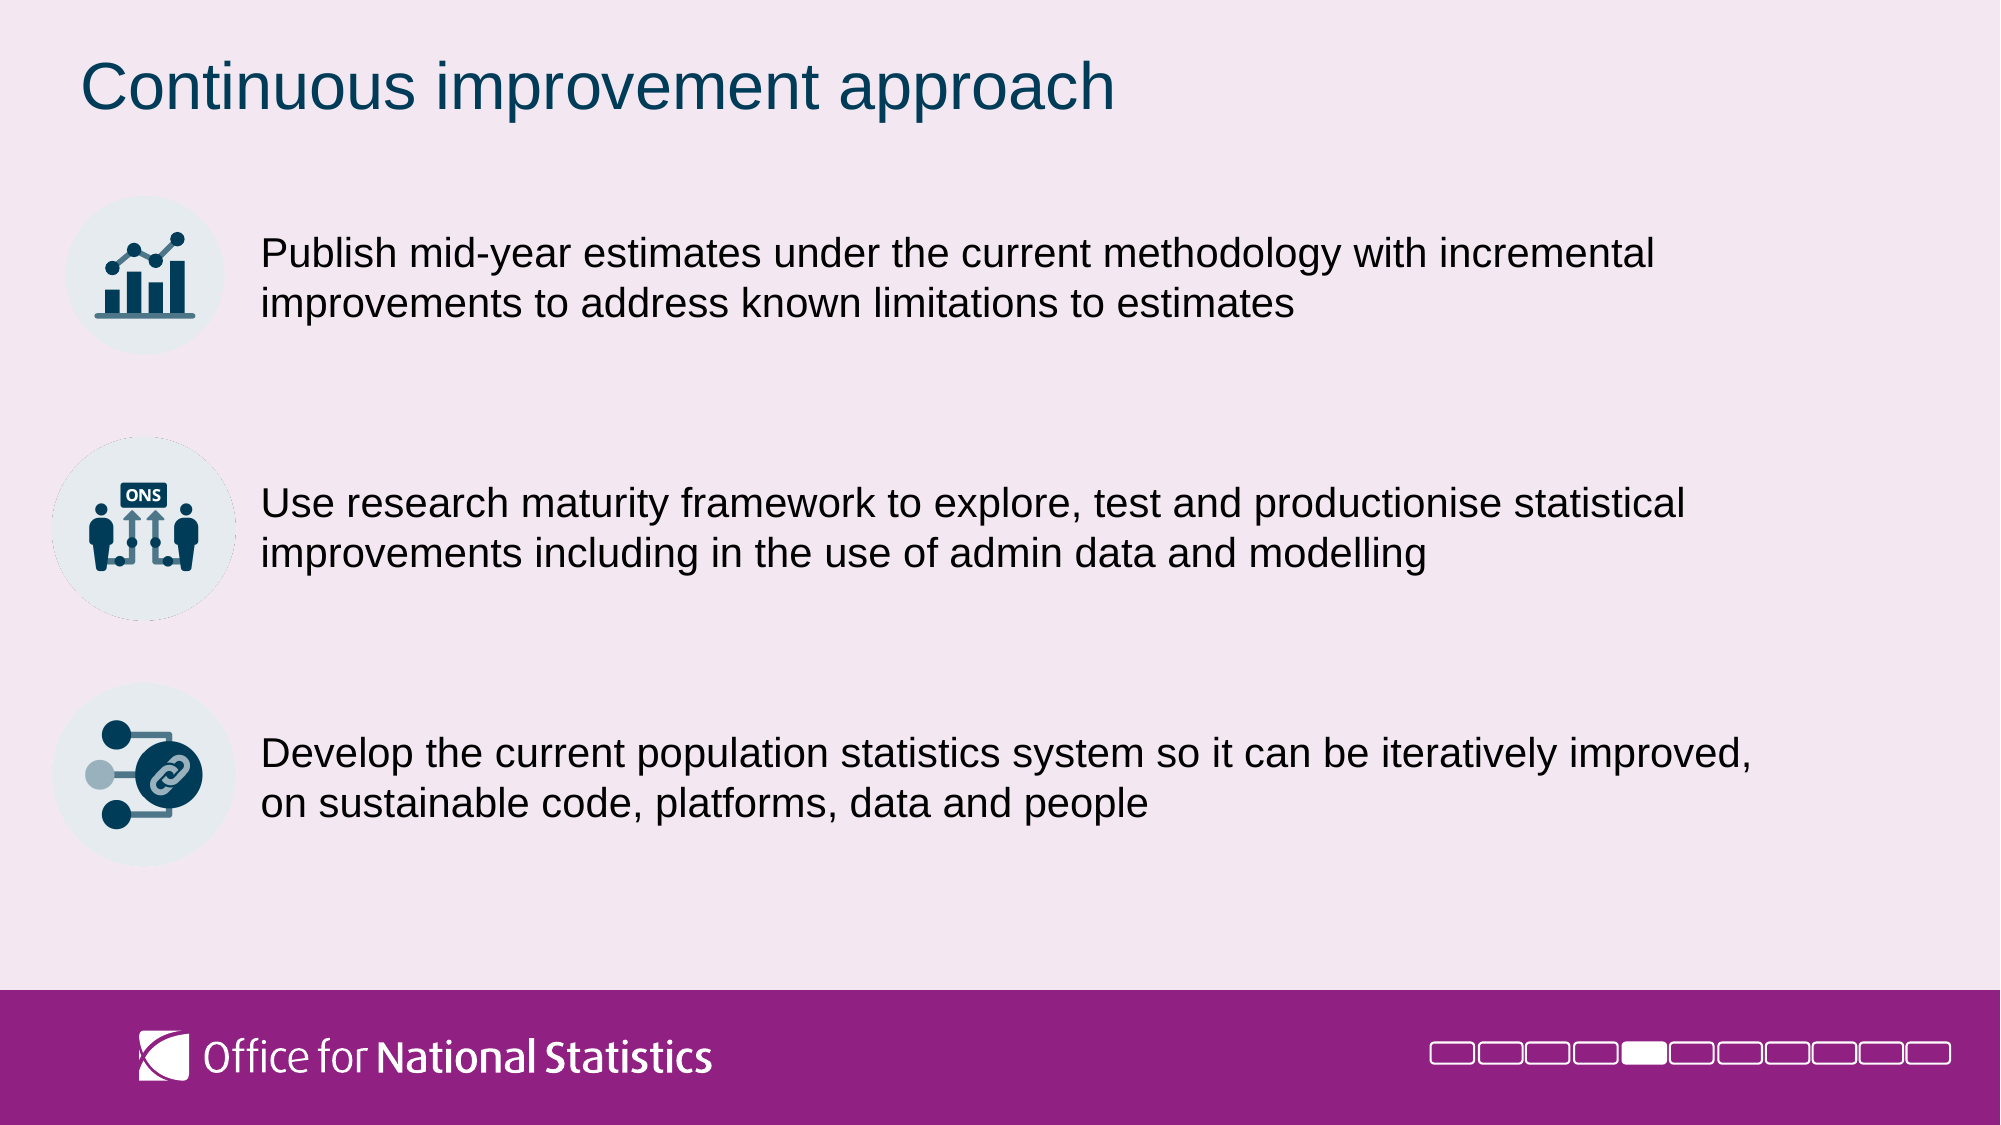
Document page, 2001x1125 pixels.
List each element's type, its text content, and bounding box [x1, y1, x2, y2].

picture [51, 436, 236, 621]
picture [64, 194, 226, 356]
picture [51, 682, 236, 867]
text_box Continuous improvement approach [80, 48, 2000, 126]
text_box Publish mid-year estimates under the current methodology with incremental improvements to address known limitations to estimates Use research maturity framework to explore, test and productionise statistical improvements including in the use of admin data and modelling Develop the current population statistics system so it can be iteratively improved, on sustainable code, platforms, data and people [245, 217, 1780, 839]
text_box [1622, 1042, 1667, 1064]
